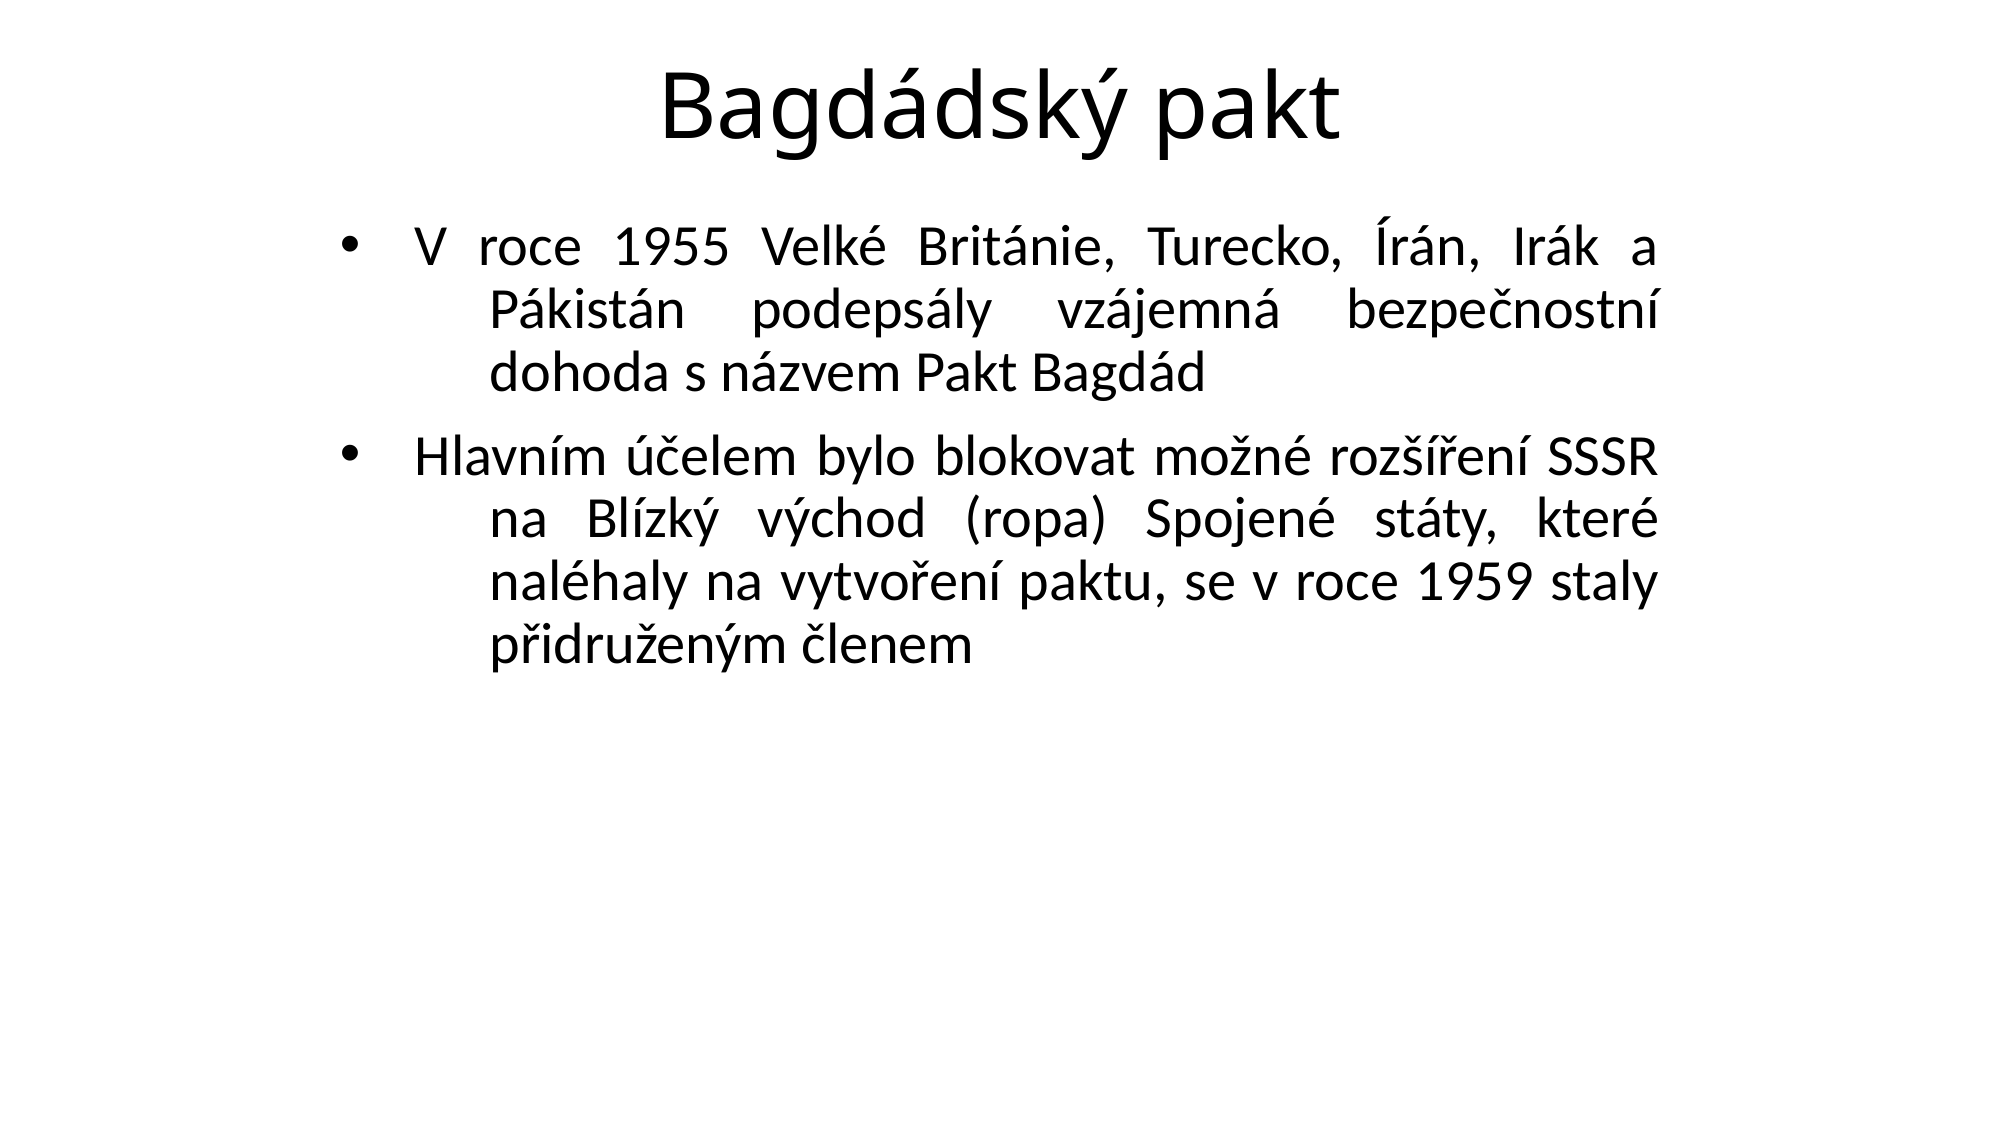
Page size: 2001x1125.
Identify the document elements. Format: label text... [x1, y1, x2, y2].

title Bagdádský pakt [324, 45, 1675, 173]
list V roce 1955 Velké Británie, Turecko, Írán, Irák a Pákistán podepsály vzájemná bezpečnostní dohoda s názvem Pakt Bagdád Hlavním účelem bylo blokovat možné rozšíření SSSR na Blízký východ (ropa) Spojené státy, které naléhaly na vytvoření paktu, se v roce 1959 staly přidruženým členem [324, 208, 1675, 1080]
